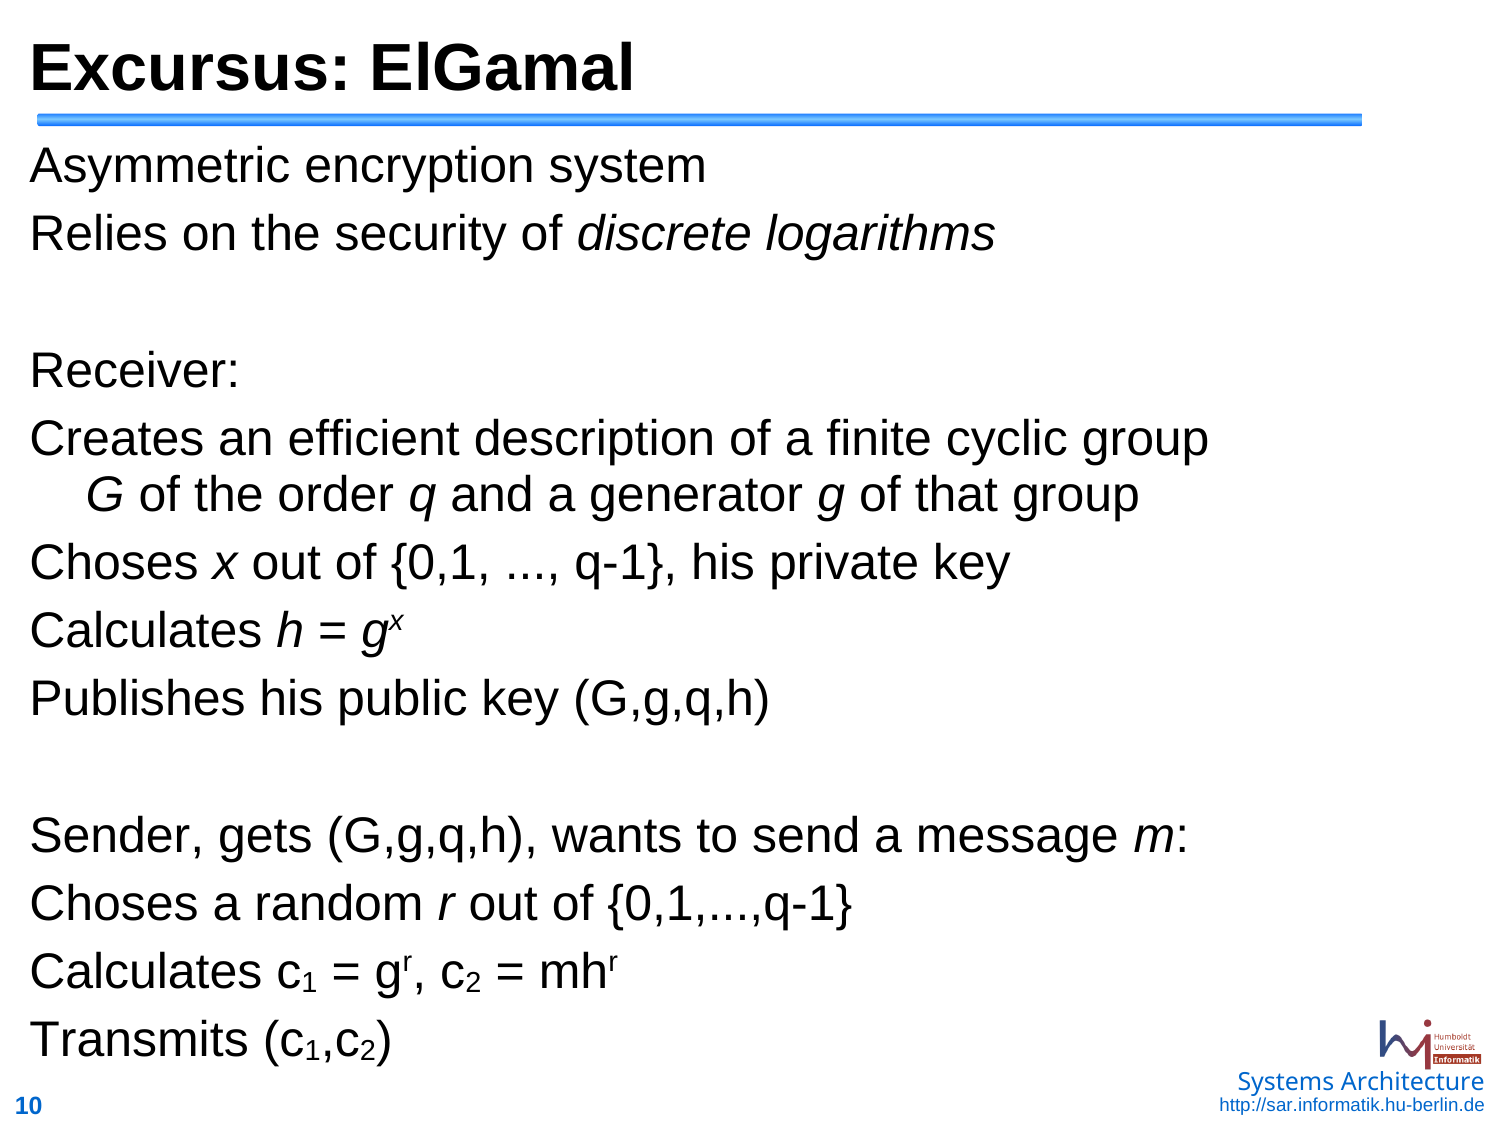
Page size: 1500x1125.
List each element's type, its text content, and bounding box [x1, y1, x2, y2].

list Asymmetric encryption system Relies on the security of discrete logarithms Receiver: Creates an efficient description of a finite cyclic group G of the order q and a generator g of that group Choses x out of {0,1, ..., q-1}, his private key Calculates h = gx Publishes his public key (G,g,q,h) Sender, gets (G,g,q,h), wants to send a message m: Choses a random r out of {0,1,...,q-1} Calculates c1 = gr, c2 = mhr Transmits (c1,c2) [29, 137, 1500, 1105]
title Excursus: ElGamal [29, 26, 1500, 108]
